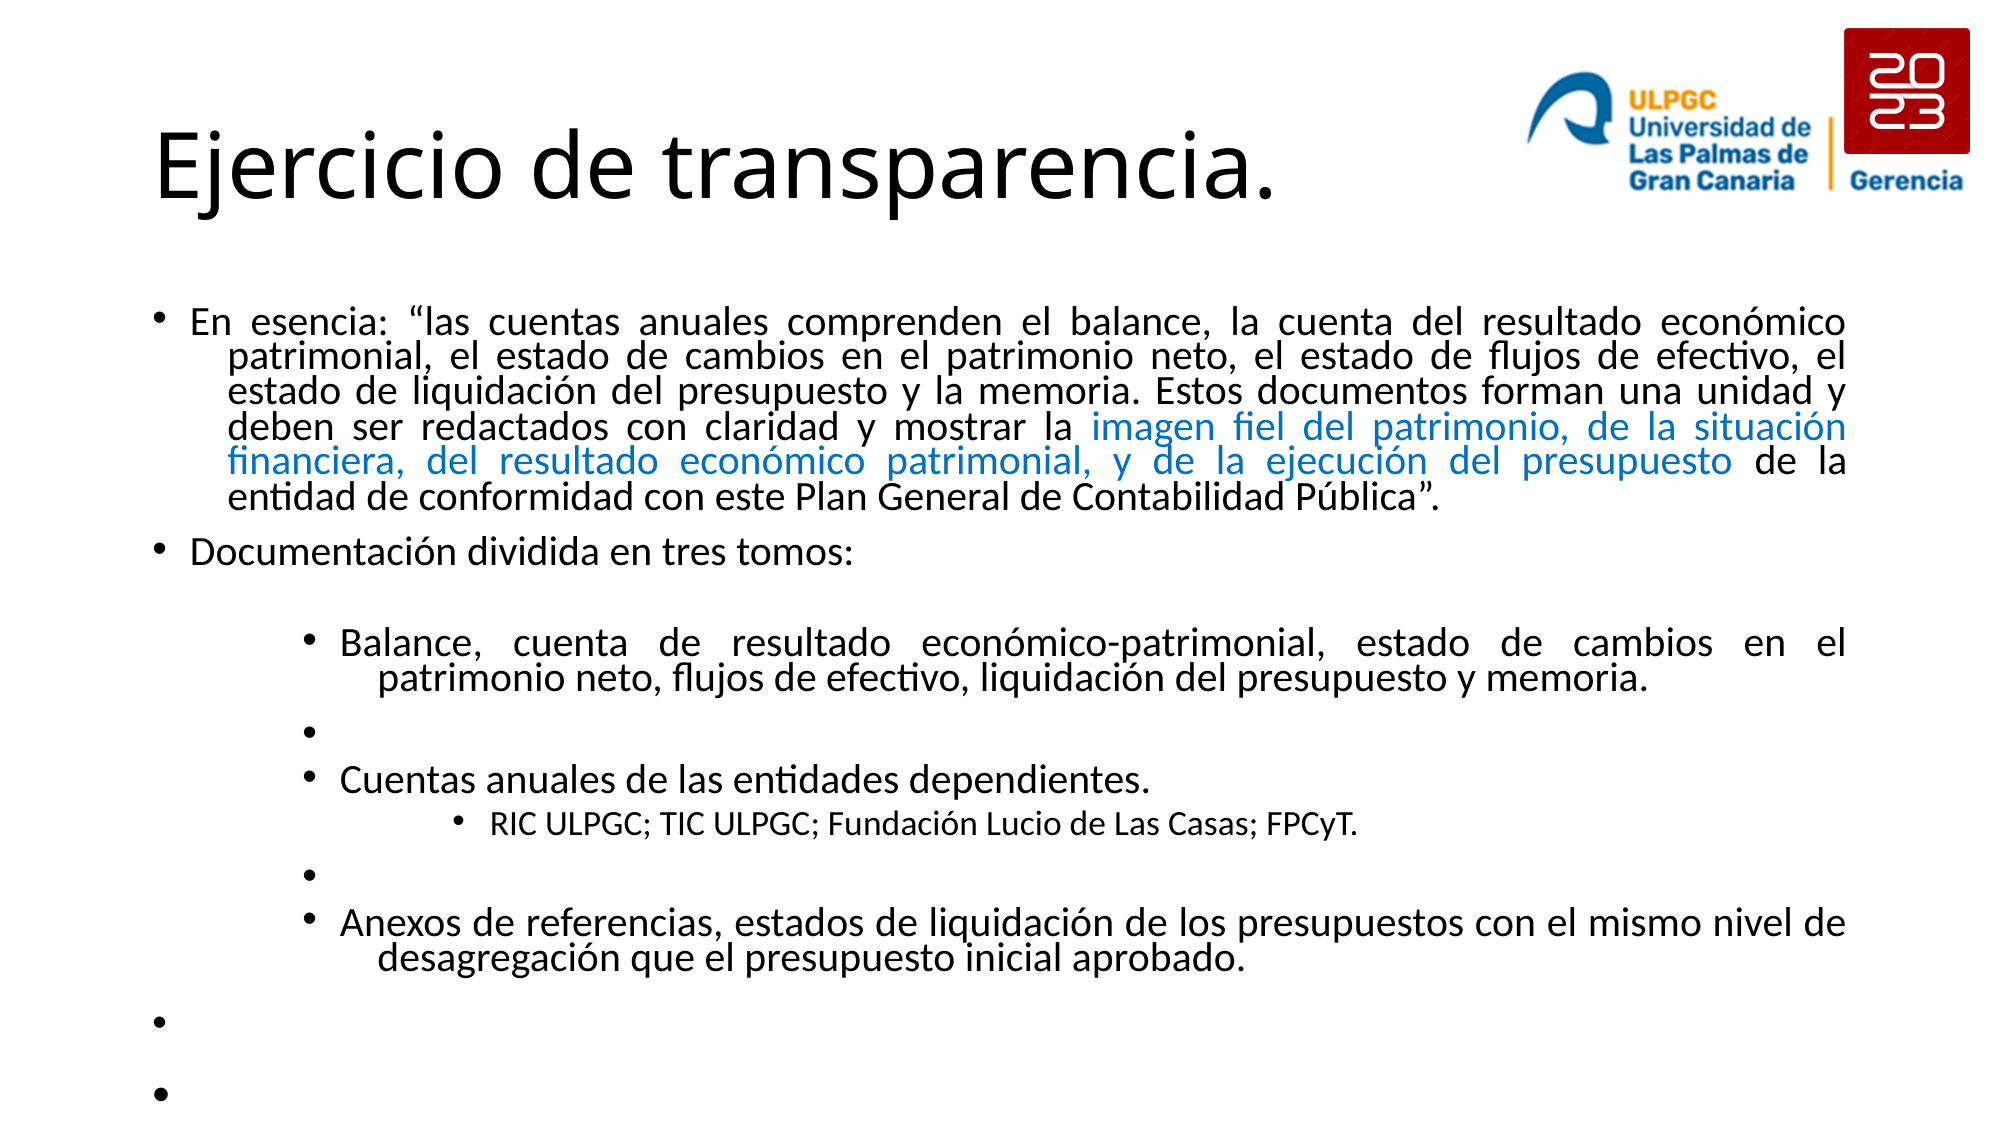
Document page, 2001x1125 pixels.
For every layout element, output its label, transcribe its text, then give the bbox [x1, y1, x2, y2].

title Ejercicio de transparencia. [137, 59, 1863, 278]
list En esencia: “las cuentas anuales comprenden el balance, la cuenta del resultado económico patrimonial, el estado de cambios en el patrimonio neto, el estado de flujos de efectivo, el estado de liquidación del presupuesto y la memoria. Estos documentos forman una unidad y deben ser redactados con claridad y mostrar la imagen fiel del patrimonio, de la situación financiera, del resultado económico patrimonial, y de la ejecución del presupuesto de la entidad de conformidad con este Plan General de Contabilidad Pública”. Documentación dividida en tres tomos: Balance, cuenta de resultado económico-patrimonial, estado de cambios en el patrimonio neto, flujos de efectivo, liquidación del presupuesto y memoria. Cuentas anuales de las entidades dependientes. RIC ULPGC; TIC ULPGC; Fundación Lucio de Las Casas; FPCyT. Anexos de referencias, estados de liquidación de los presupuestos con el mismo nivel de desagregación que el presupuesto inicial aprobado. [137, 299, 1863, 1014]
picture [1493, 24, 2000, 232]
